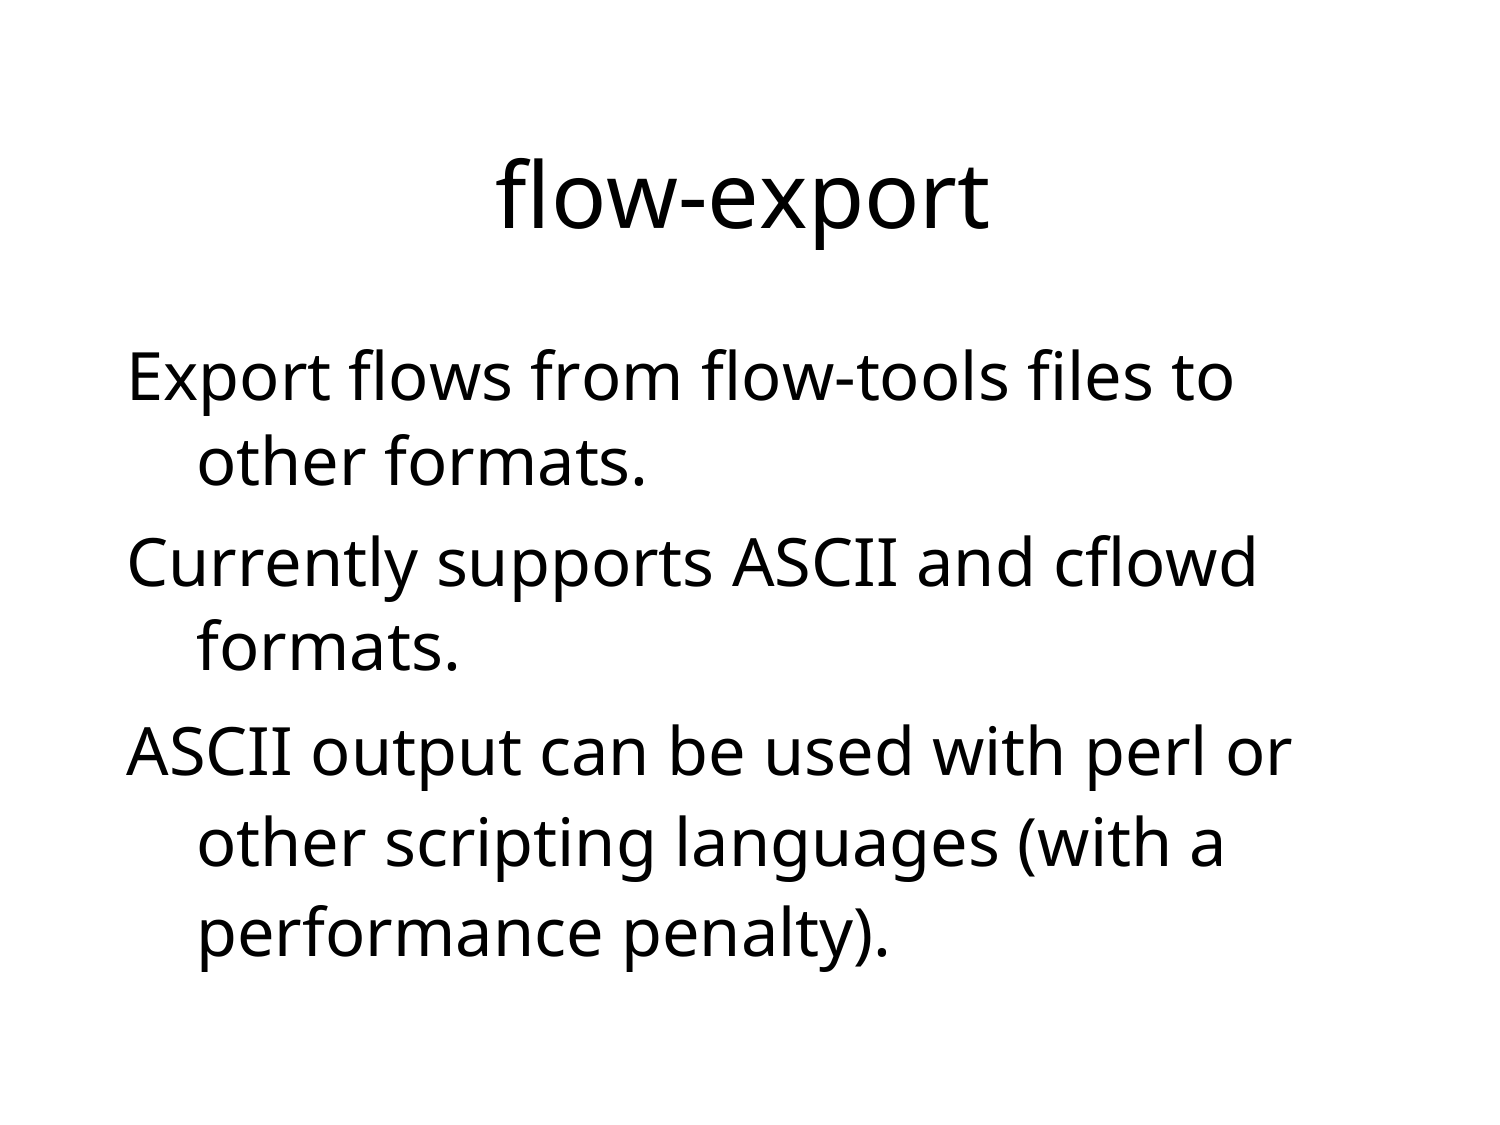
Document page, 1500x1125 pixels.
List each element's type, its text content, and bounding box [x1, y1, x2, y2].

title flow-export [112, 62, 1388, 324]
list Export flows from flow-tools files to other formats. Currently supports ASCII and cflowd formats. ASCII output can be used with perl or other scripting languages (with a performance penalty). [112, 324, 1388, 1125]
